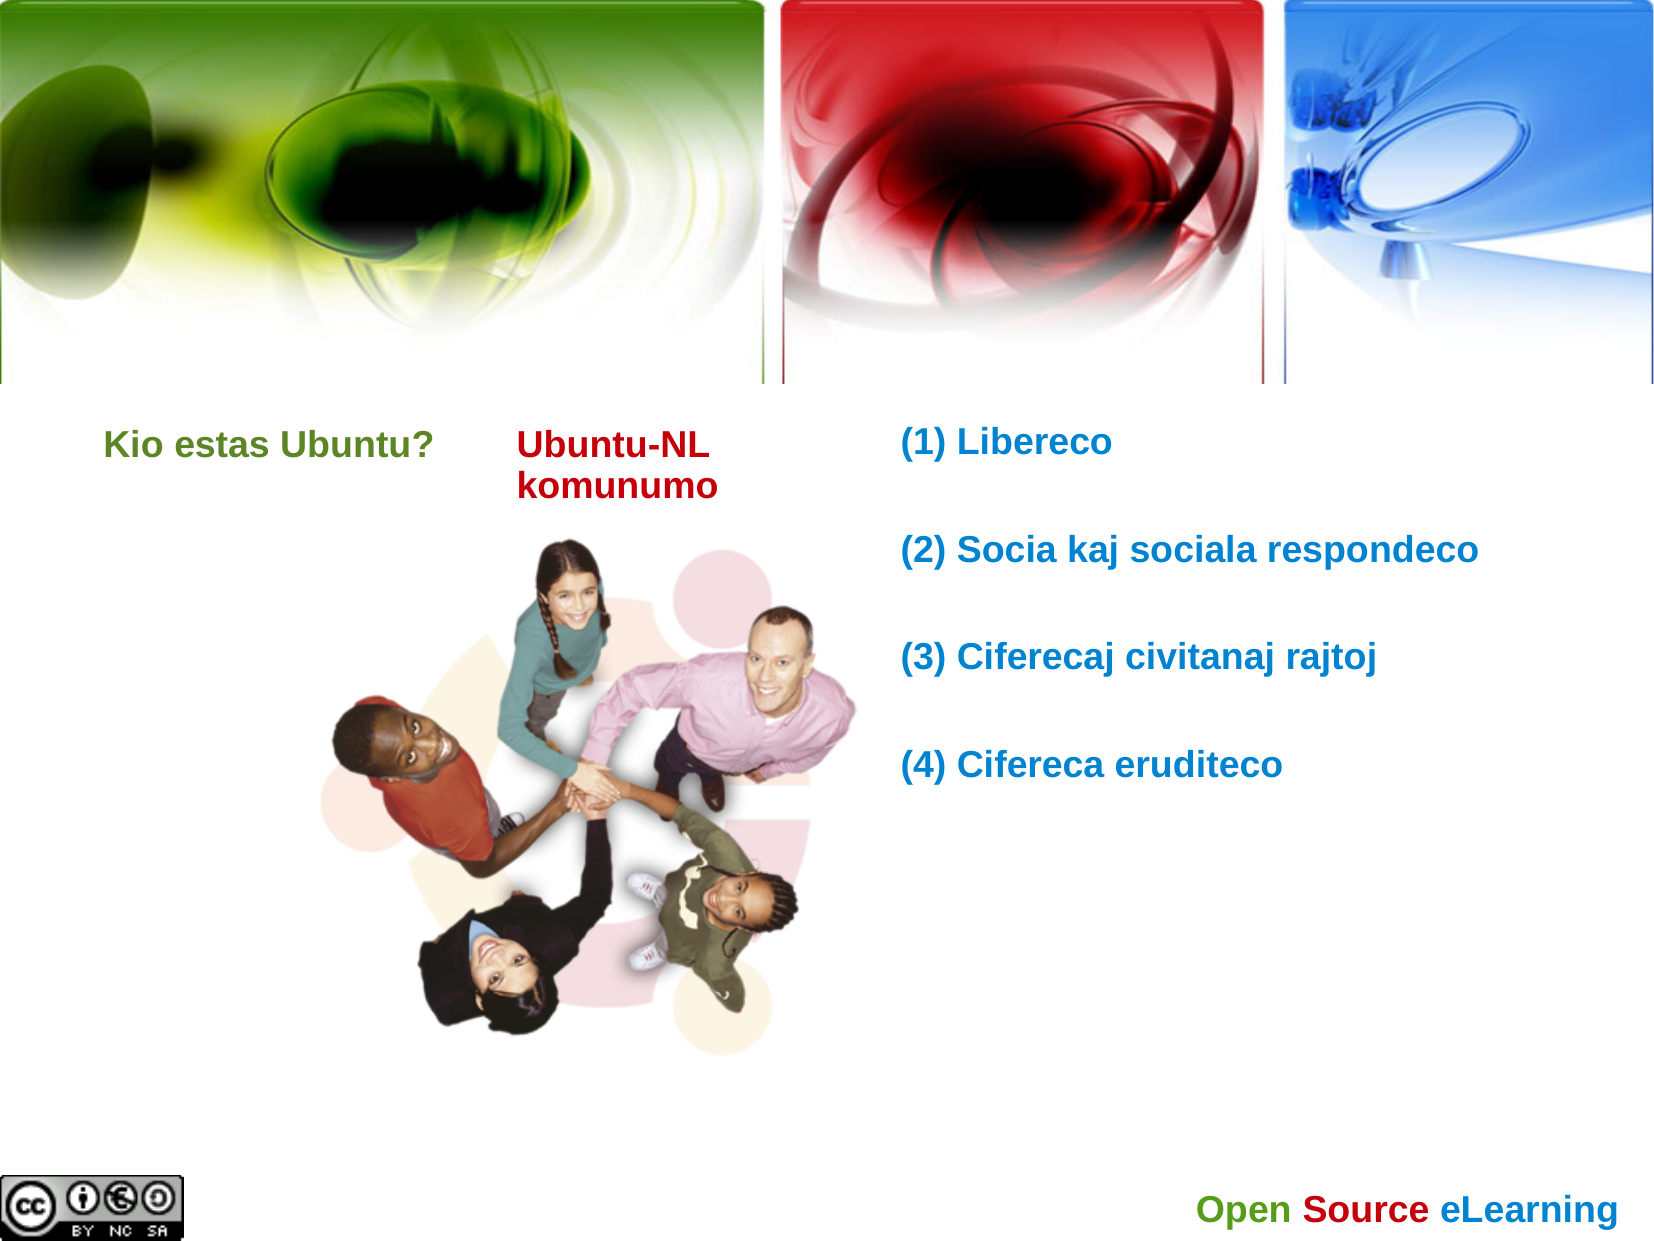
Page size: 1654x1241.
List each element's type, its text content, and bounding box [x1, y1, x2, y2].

text_box (1) Libereco (2) Socia kaj sociala respondeco (3) Ciferecaj civitanaj rajtoj (4) Cifereca eruditeco [885, 413, 1625, 793]
picture [0, 0, 1654, 384]
text_box Kio estas Ubuntu? [88, 415, 502, 473]
picture [313, 531, 861, 1058]
text_box Open Source eLearning [1181, 1181, 1654, 1238]
picture [0, 1175, 184, 1241]
text_box Ubuntu-NL komunumo [501, 415, 885, 515]
